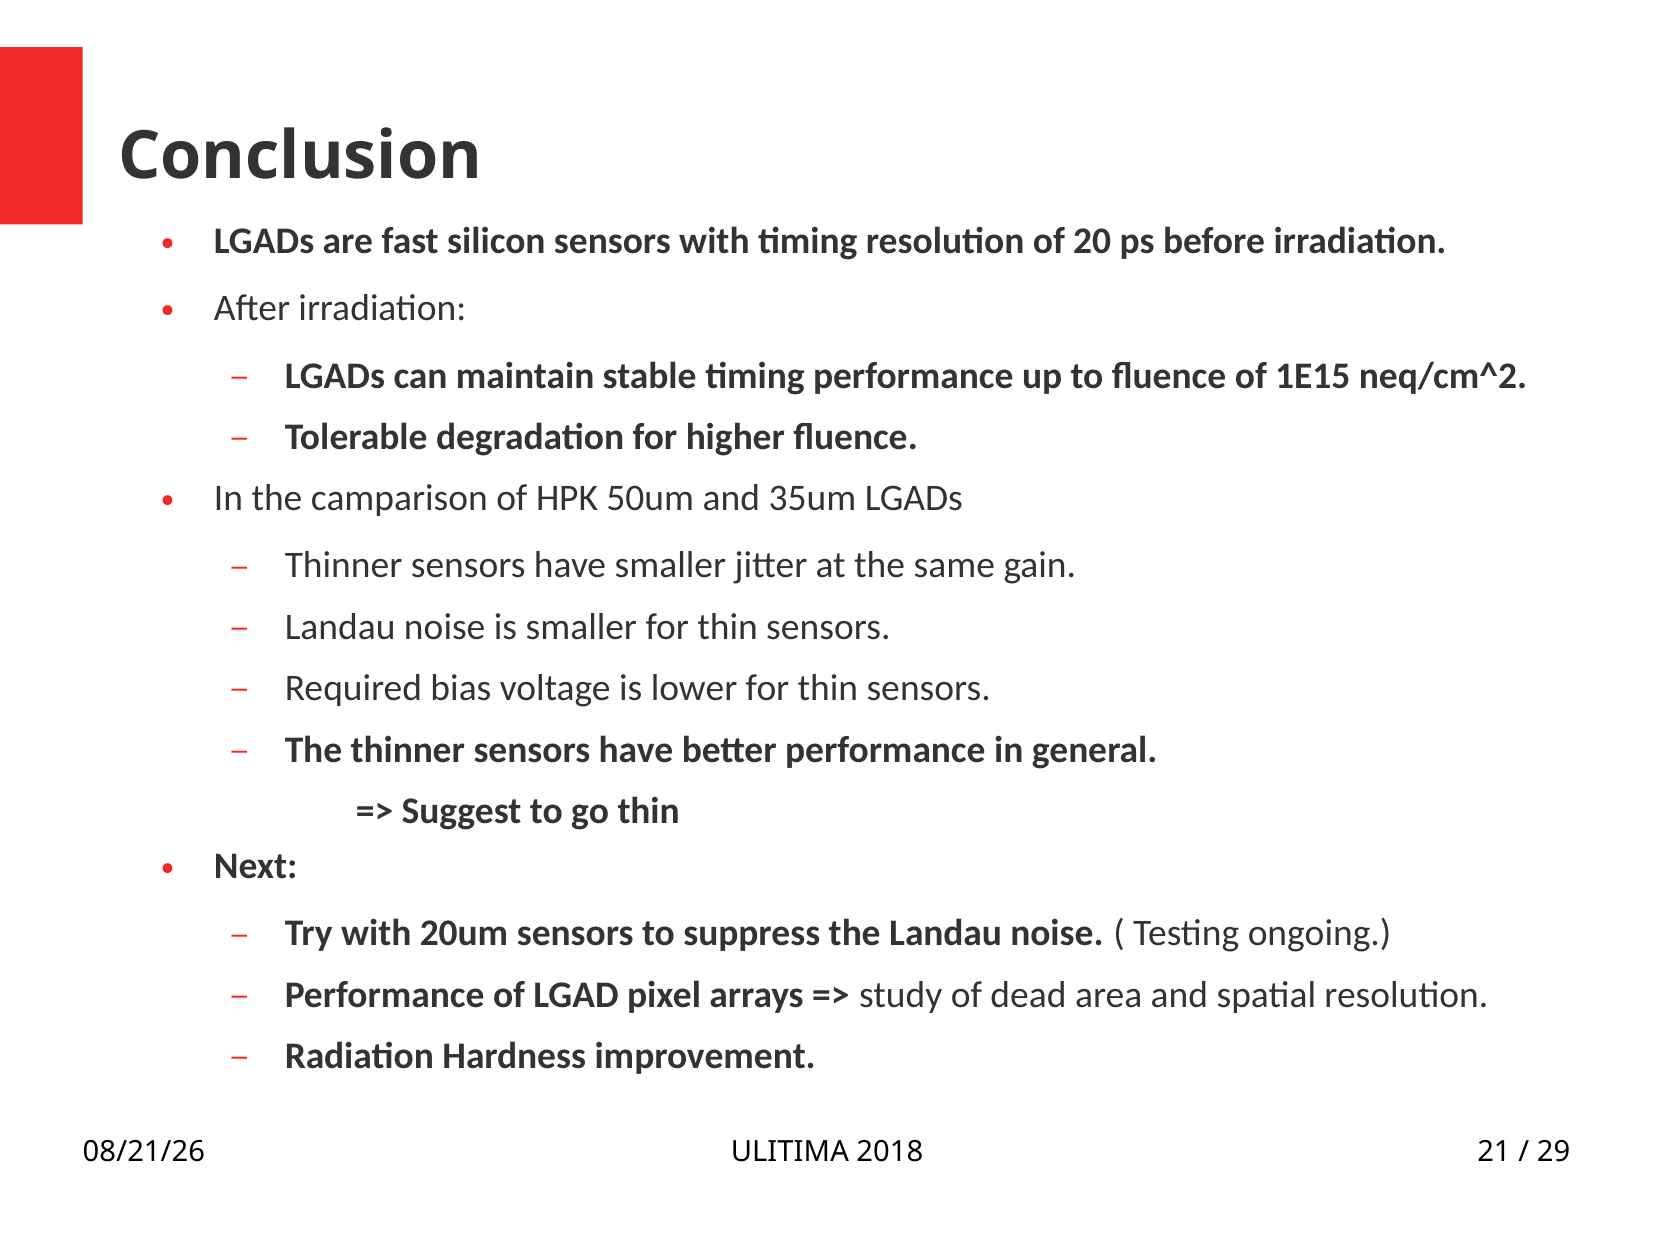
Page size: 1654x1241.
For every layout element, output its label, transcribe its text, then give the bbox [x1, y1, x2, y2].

list LGADs are fast silicon sensors with timing resolution of 20 ps before irradiation. After irradiation: LGADs can maintain stable timing performance up to fluence of 1E15 neq/cm^2. Tolerable degradation for higher fluence. In the camparison of HPK 50um and 35um LGADs Thinner sensors have smaller jitter at the same gain. Landau noise is smaller for thin sensors. Required bias voltage is lower for thin sensors. The thinner sensors have better performance in general. => Suggest to go thin Next: Try with 20um sensors to suppress the Landau noise. ( Testing ongoing.) Performance of LGAD pixel arrays => study of dead area and spatial resolution. Radiation Hardness improvement. [143, 225, 1561, 946]
title Conclusion [118, 49, 1571, 257]
